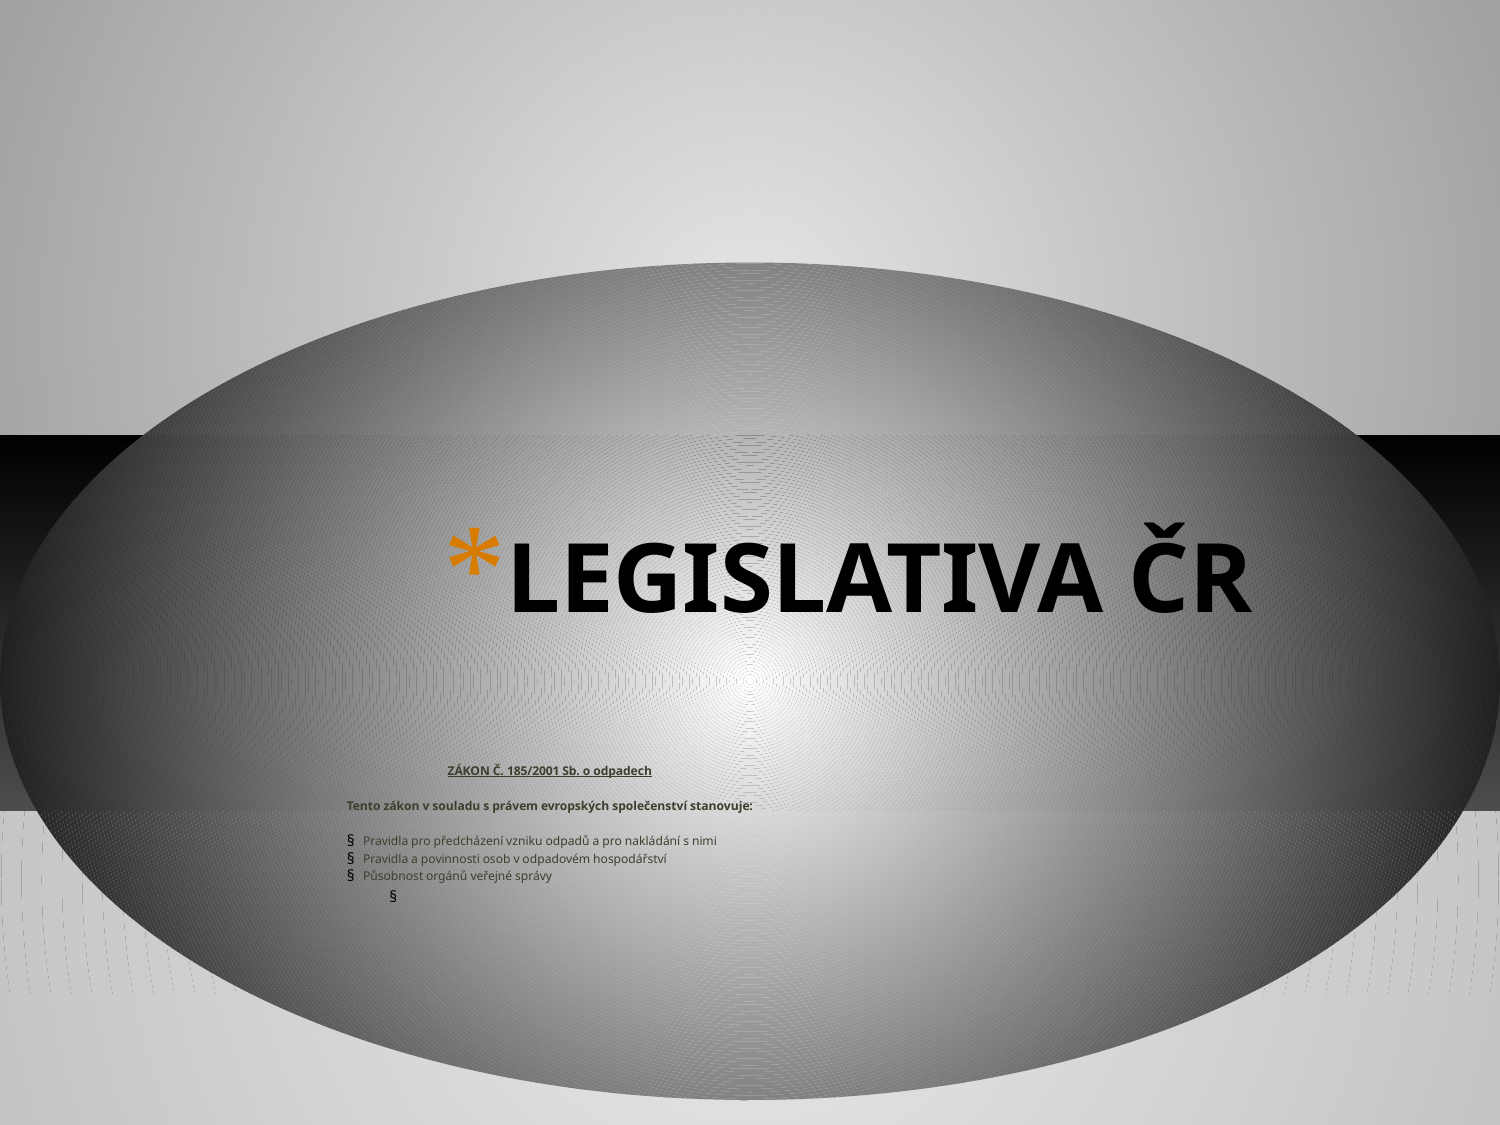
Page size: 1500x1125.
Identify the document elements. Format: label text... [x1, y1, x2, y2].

title LEGISLATIVA ČR [301, 278, 1280, 349]
list ZÁKON Č. 185/2001 Sb. o odpadech Tento zákon v souladu s právem evropských společenství stanovuje: Pravidla pro předcházení vzniku odpadů a pro nakládání s nimi Pravidla a povinnosti osob v odpadovém hospodářství Působnost orgánů veřejné správy [159, 349, 1312, 965]
